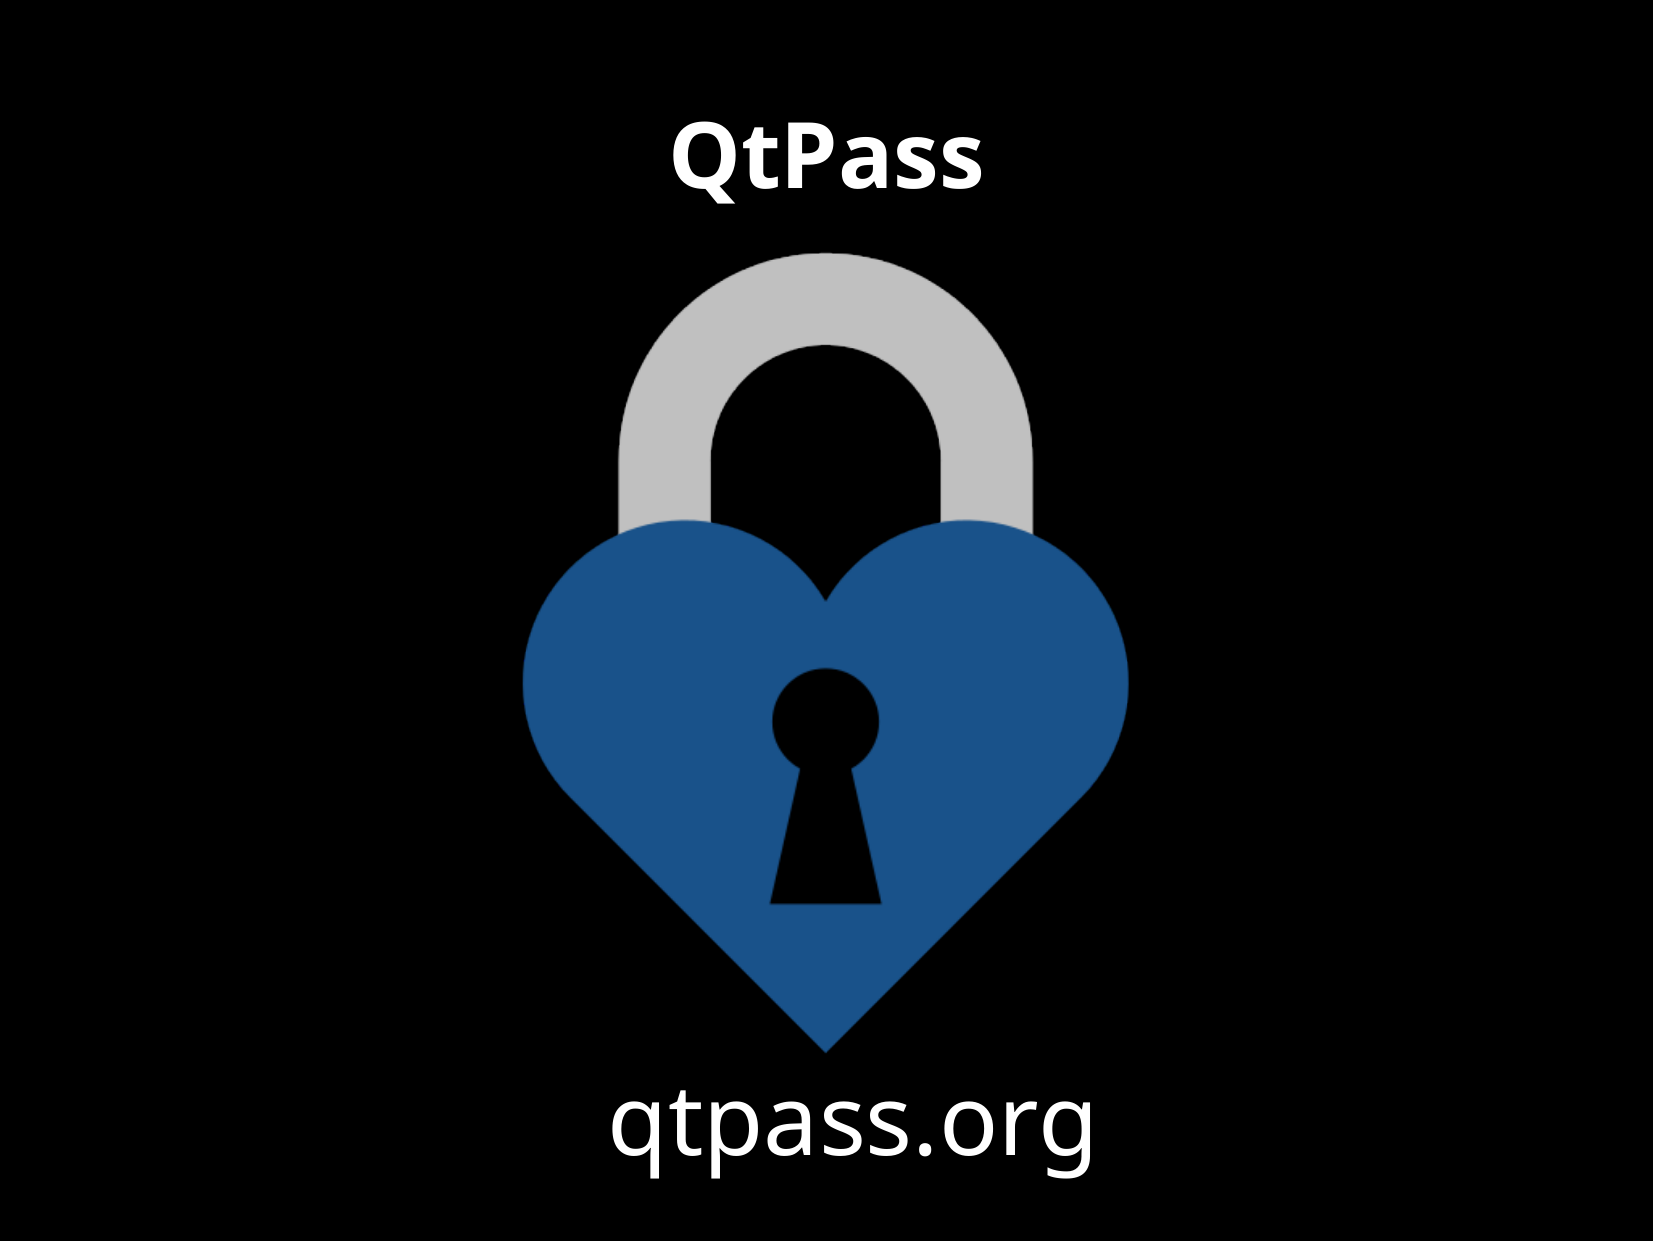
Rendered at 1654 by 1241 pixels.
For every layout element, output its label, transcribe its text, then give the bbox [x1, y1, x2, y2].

picture [413, 239, 1239, 1050]
list qtpass.org [353, 1050, 1299, 1186]
title QtPass [82, 49, 1571, 257]
